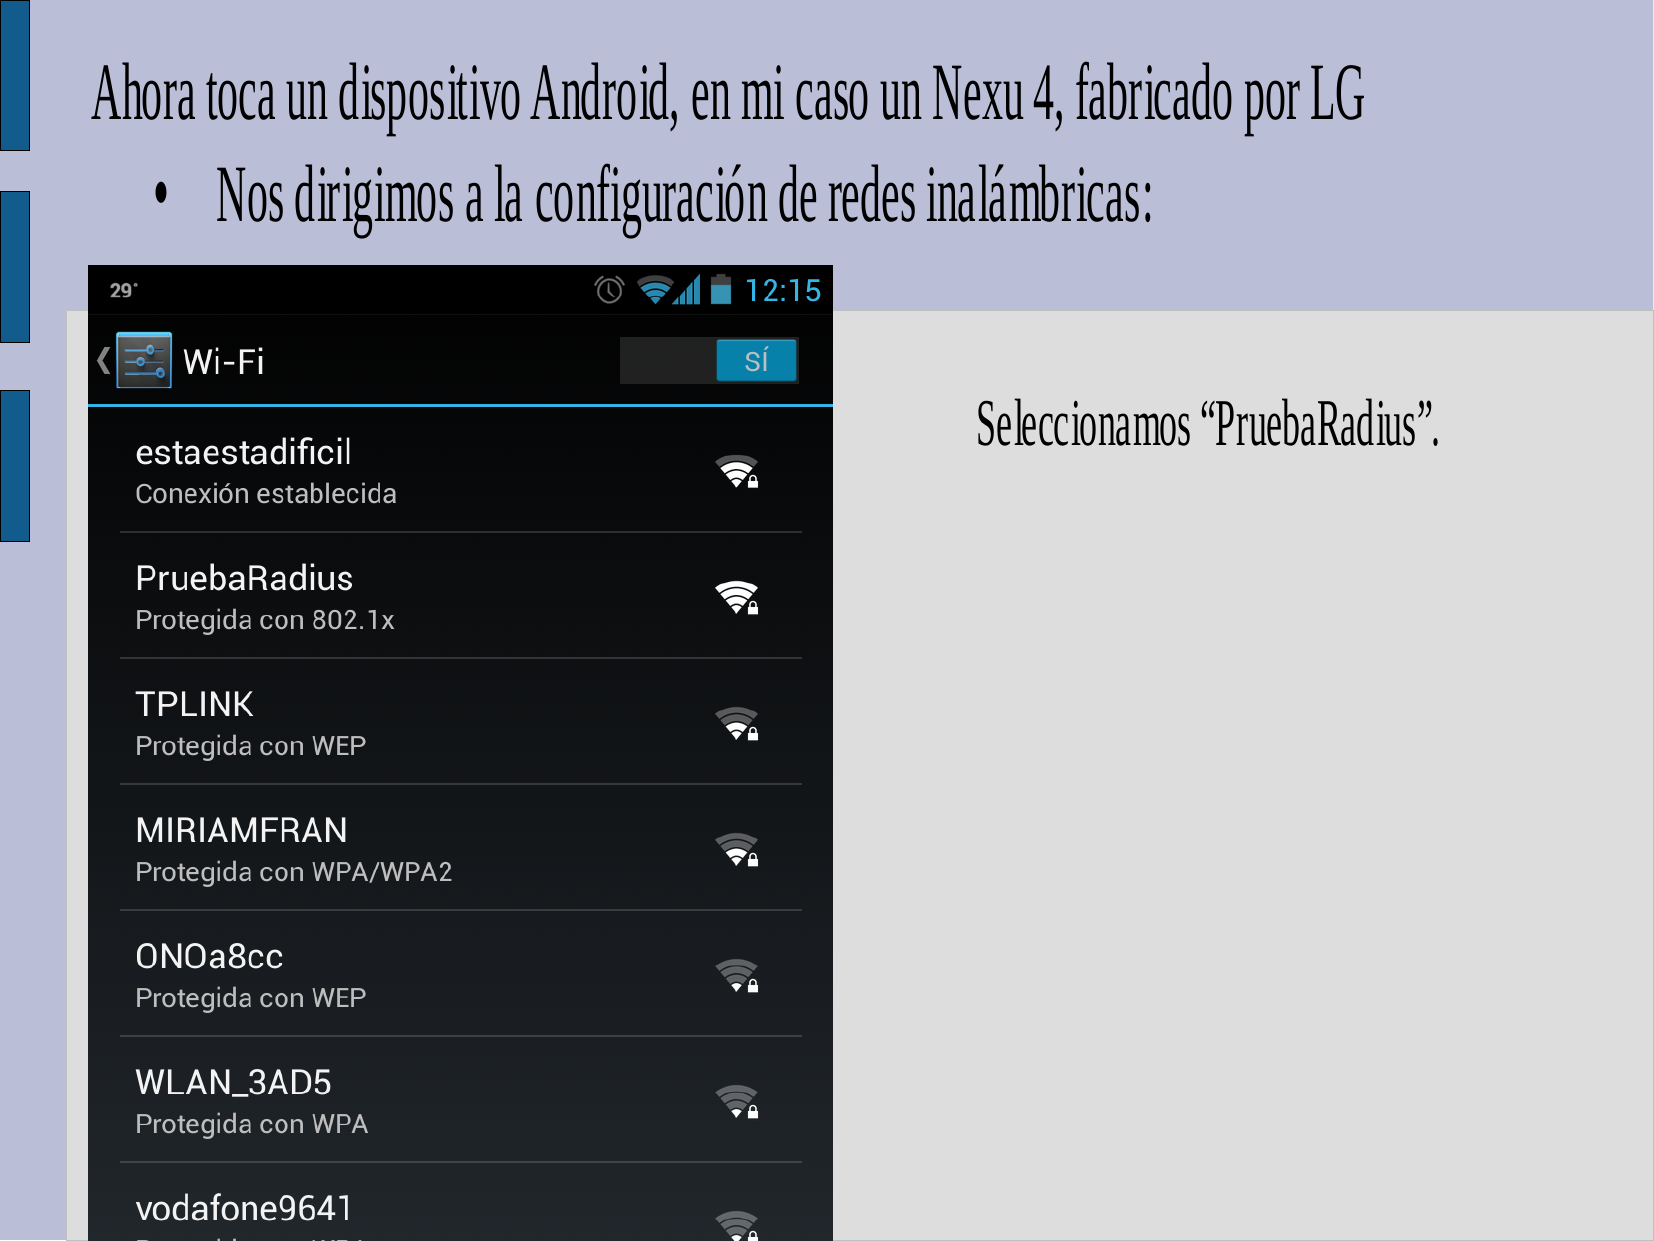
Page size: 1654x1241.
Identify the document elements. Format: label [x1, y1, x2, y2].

picture [88, 265, 833, 1241]
chart [88, 43, 1654, 857]
